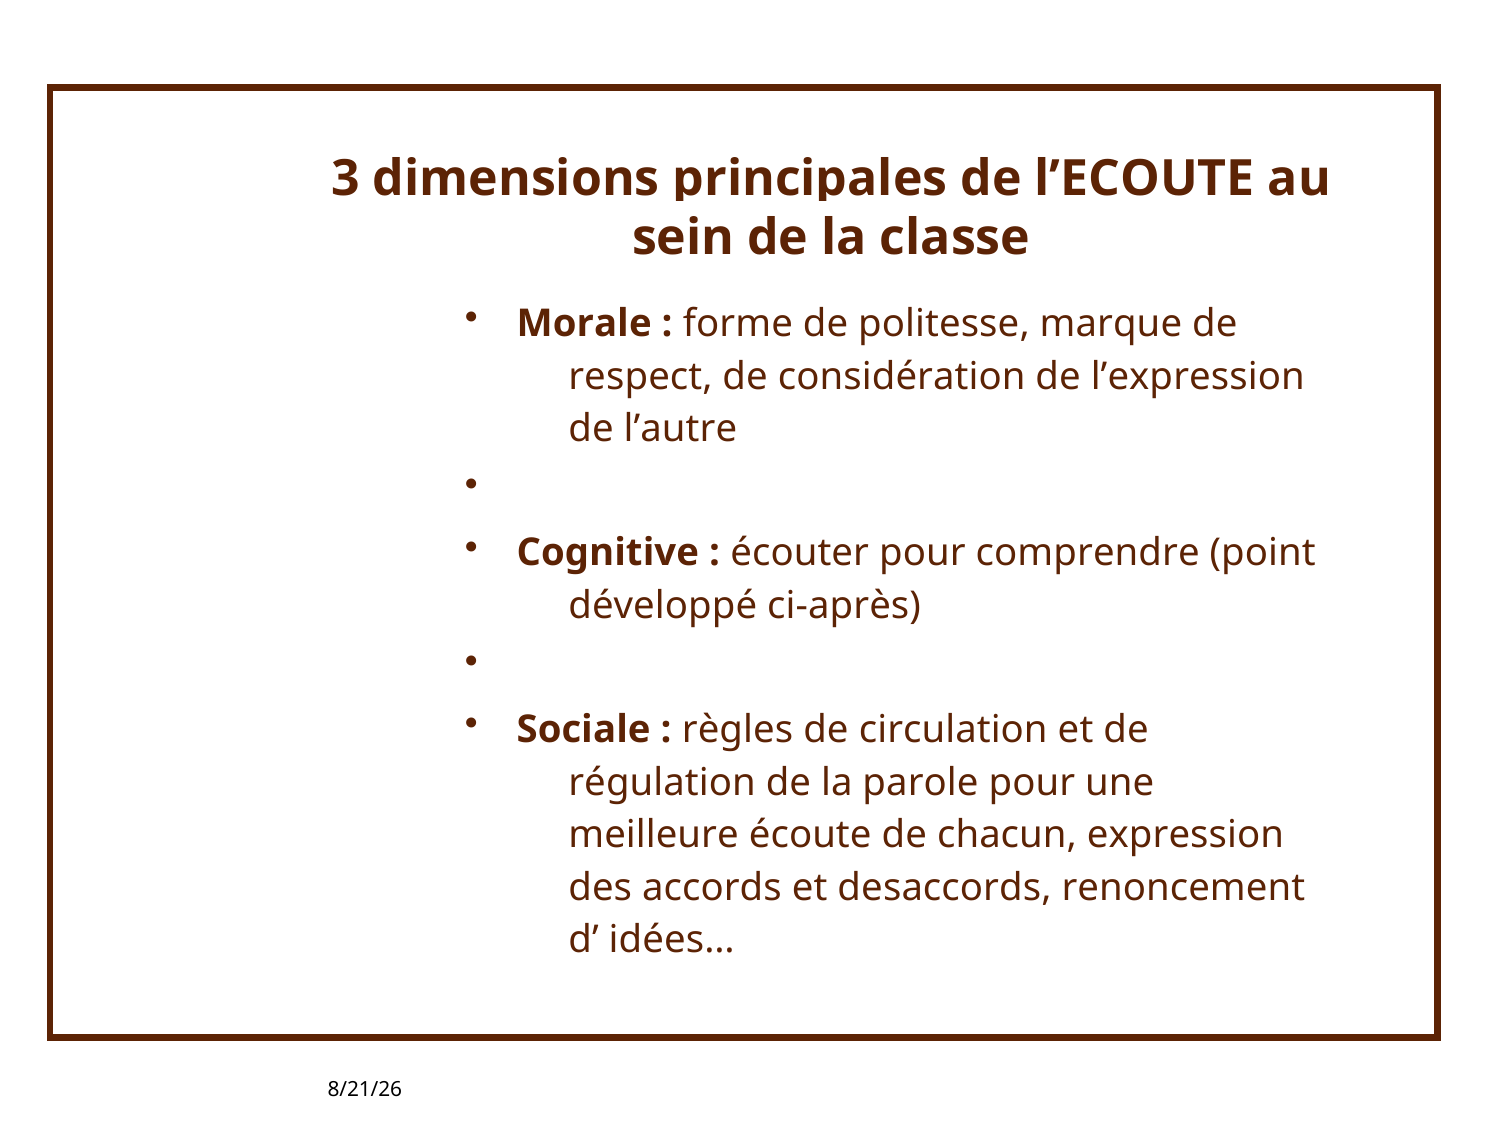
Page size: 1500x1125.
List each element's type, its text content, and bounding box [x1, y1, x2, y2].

text_box 4/14/2021 [312, 1052, 574, 1125]
title 3 dimensions principales de l’ECOUTE au sein de la classe [312, 137, 1351, 250]
list Morale : forme de politesse, marque de respect, de considération de l’expression de l’autre Cognitive : écouter pour comprendre (point développé ci-après) Sociale : règles de circulation et de régulation de la parole pour une meilleure écoute de chacun, expression des accords et desaccords, renoncement d’ idées… [449, 287, 1350, 975]
